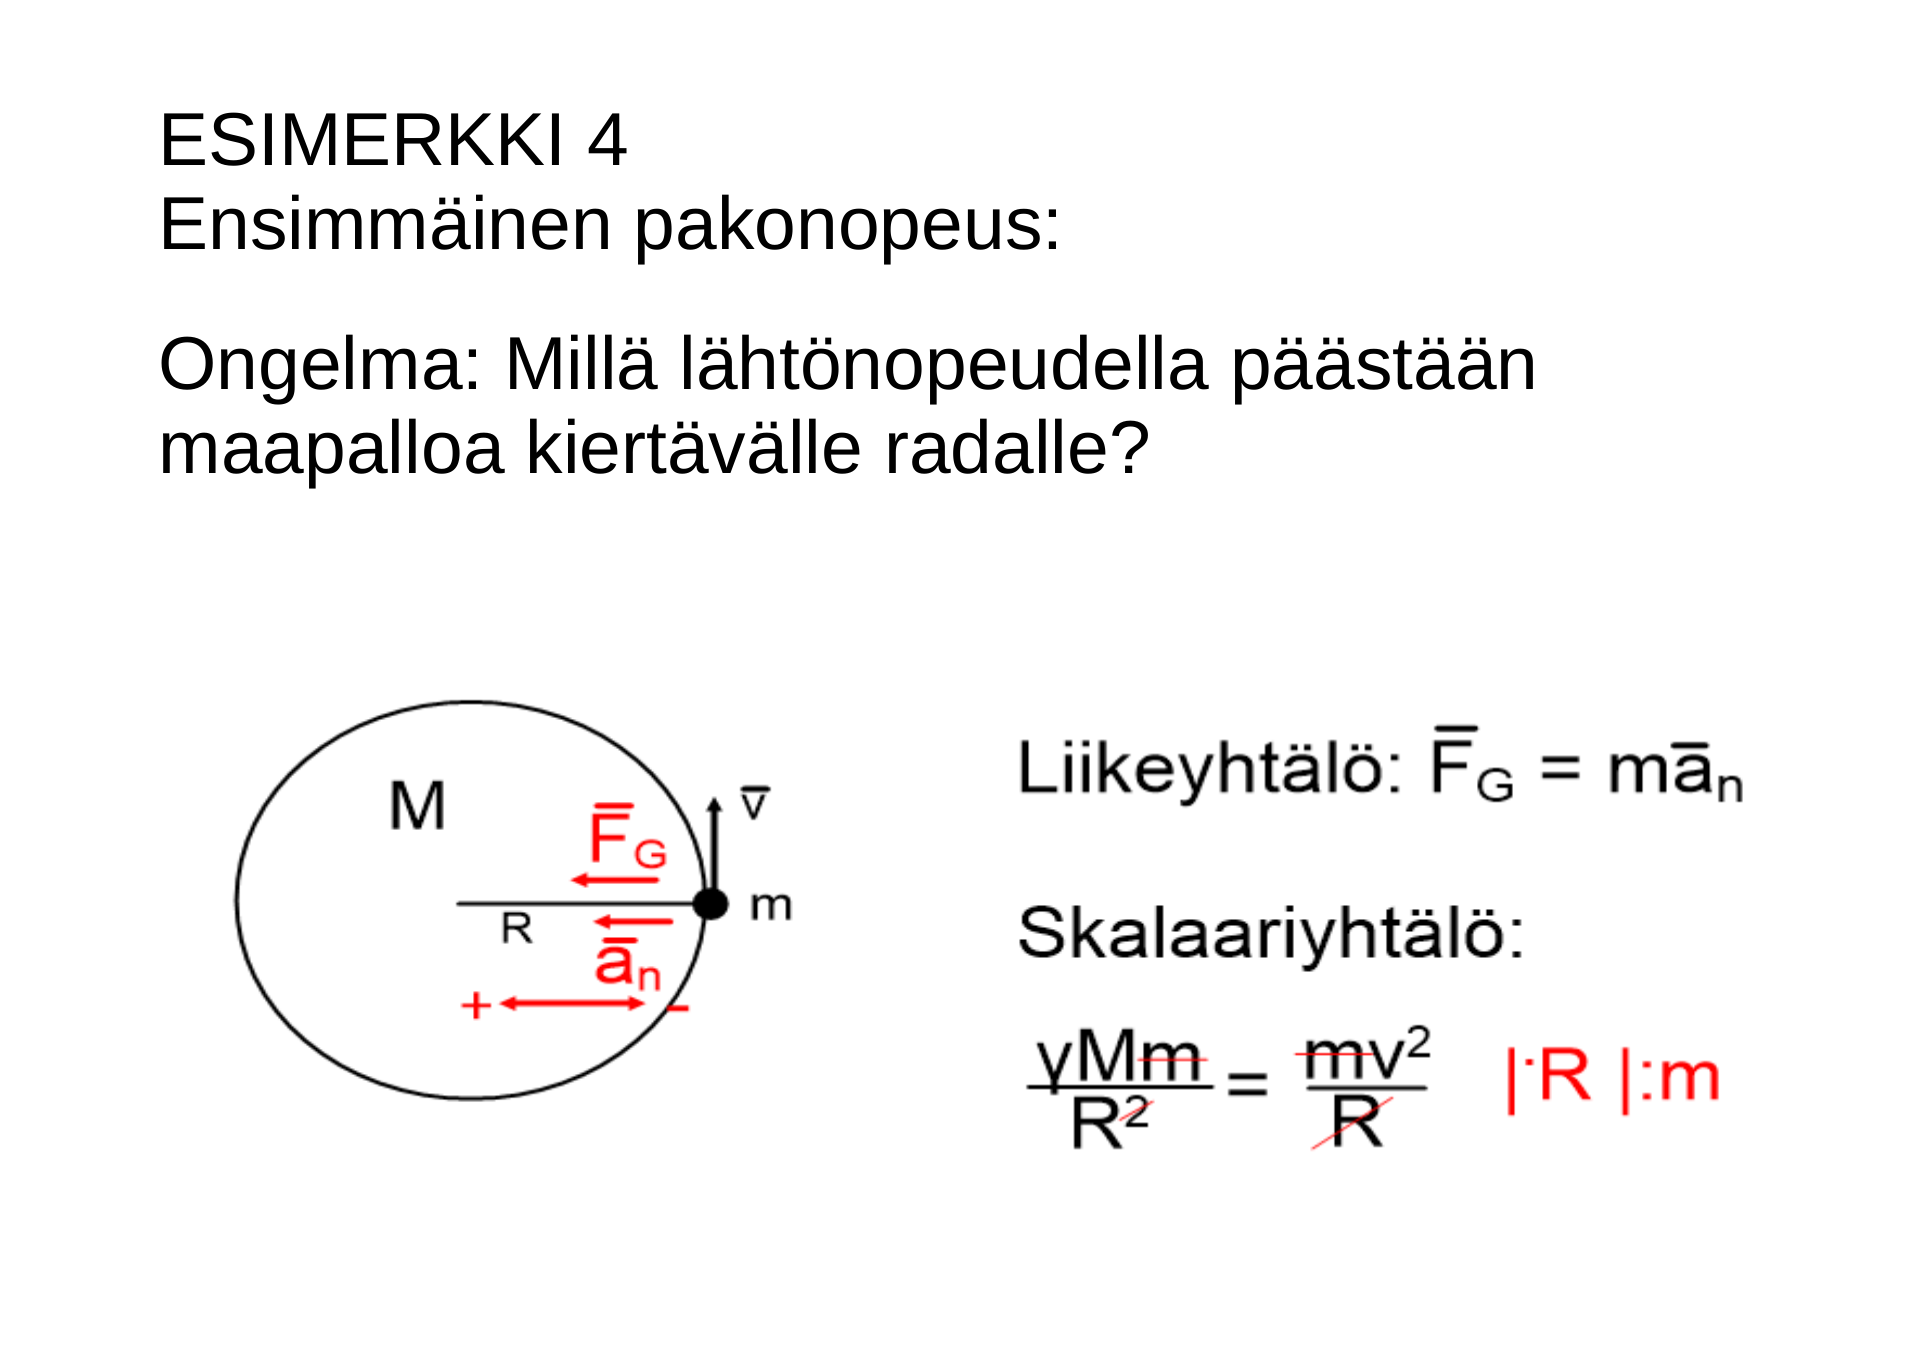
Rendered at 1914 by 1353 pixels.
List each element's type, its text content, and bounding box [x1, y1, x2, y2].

picture [177, 642, 842, 1147]
picture [970, 645, 1843, 1211]
text_box ESIMERKKI 4 Ensimmäinen pakonopeus: Ongelma: Millä lähtönopeudella päästään maapalloa kiertävälle radalle? [143, 90, 1777, 534]
